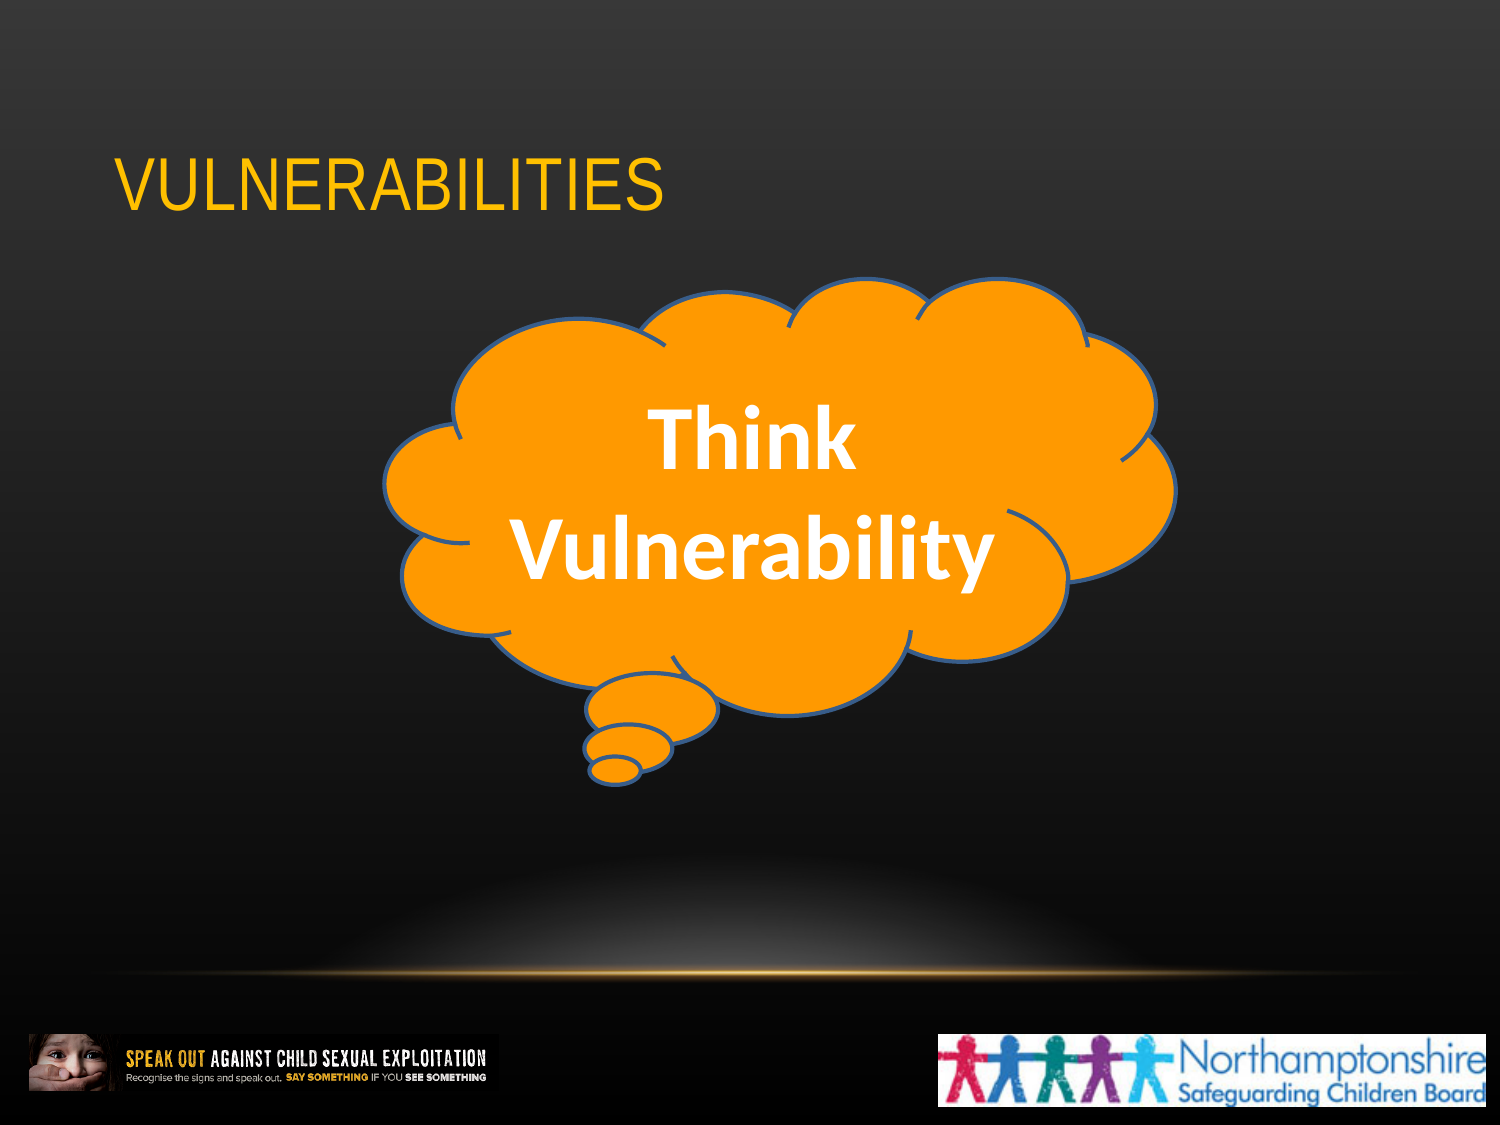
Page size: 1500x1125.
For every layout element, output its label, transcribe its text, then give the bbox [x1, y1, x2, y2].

picture [938, 1035, 1486, 1107]
text_box Think Vulnerability [384, 278, 1176, 785]
picture [29, 1035, 500, 1092]
title vulnerabilities [99, 45, 1400, 233]
